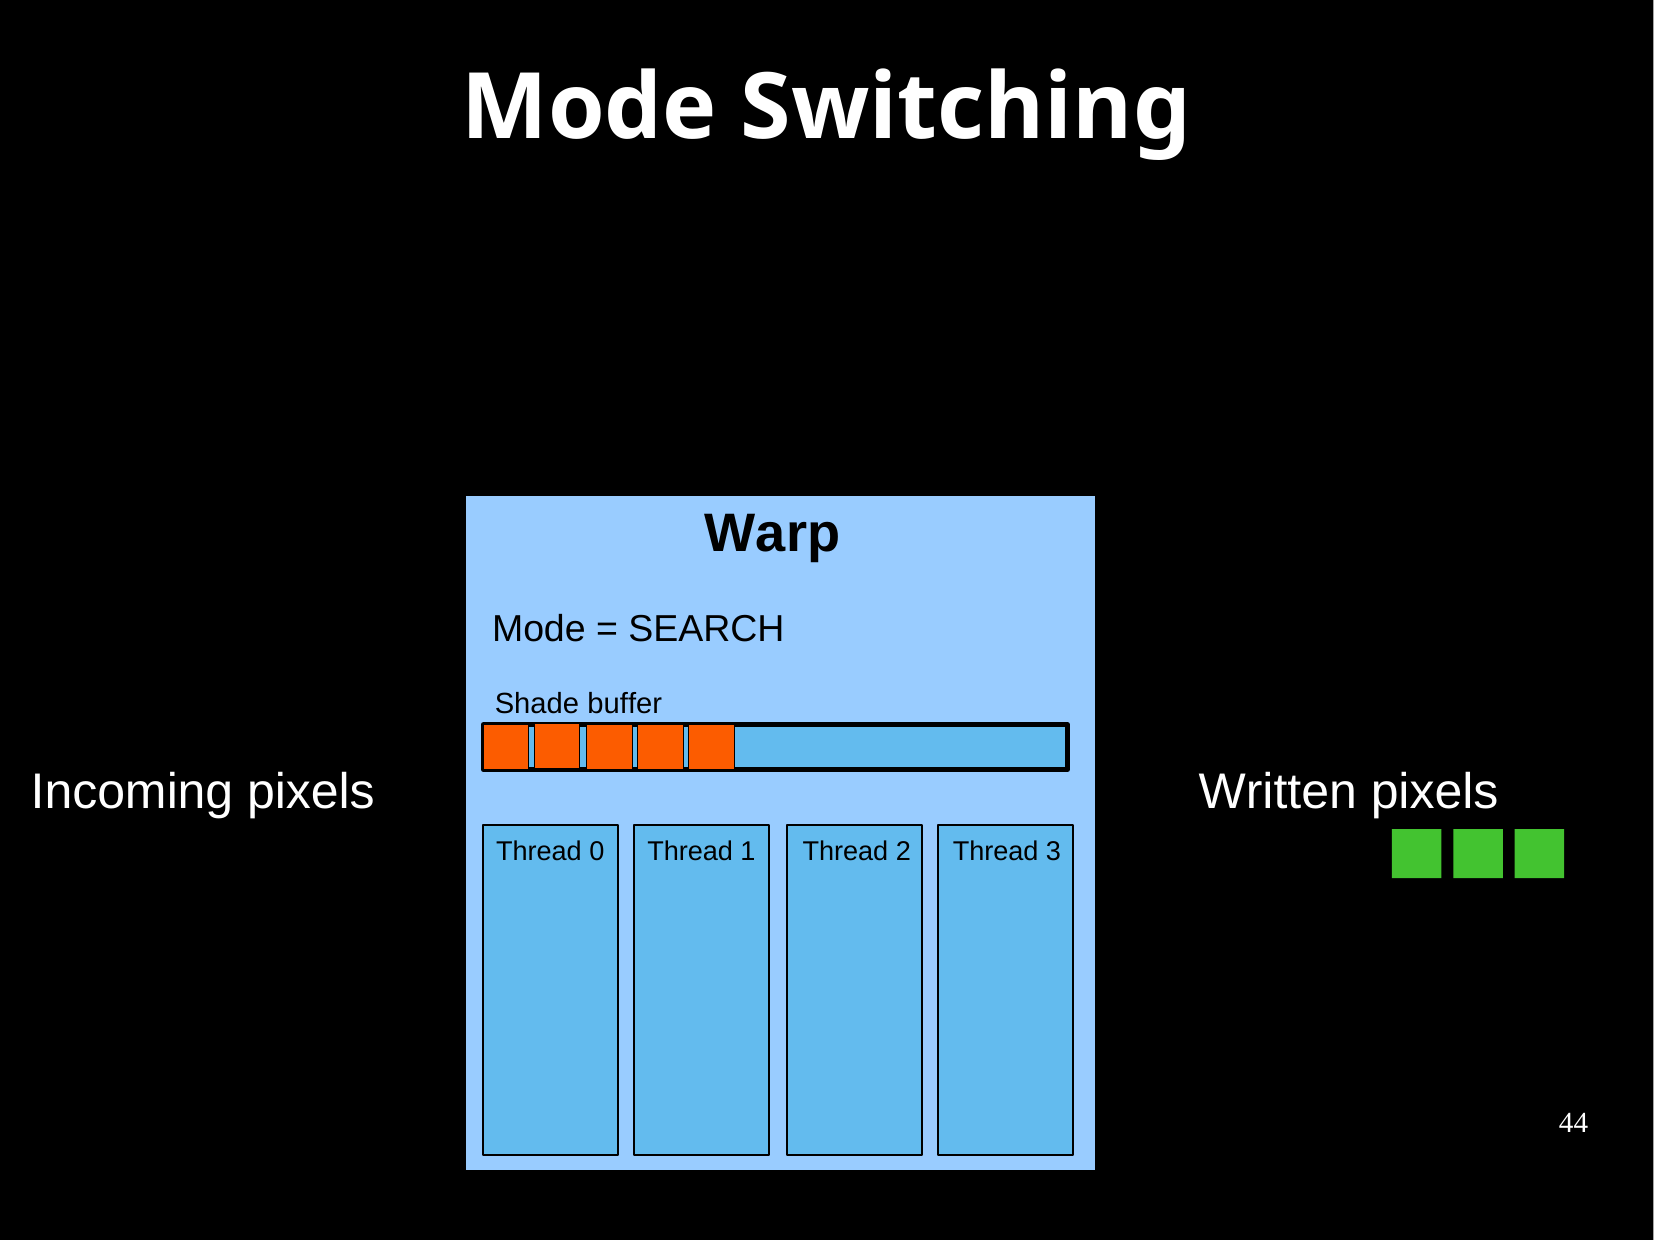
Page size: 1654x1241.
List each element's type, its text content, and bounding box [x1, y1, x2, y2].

text_box Incoming pixels [15, 756, 406, 865]
text_box Thread 2 [787, 828, 932, 874]
text_box Thread 0 [481, 828, 625, 874]
text_box [1514, 865, 1565, 879]
text_box Thread 3 [938, 828, 1082, 874]
text_box Mode = SEARCH [477, 600, 808, 657]
text_box [1453, 865, 1503, 879]
text_box Shade buffer [480, 679, 766, 737]
text_box Warp [690, 495, 991, 571]
text_box Thread 1 [632, 828, 776, 874]
text_box [1391, 865, 1442, 879]
text_box [465, 495, 1096, 1171]
title Mode Switching [0, 0, 1654, 207]
text_box Written pixels [1183, 756, 1574, 865]
